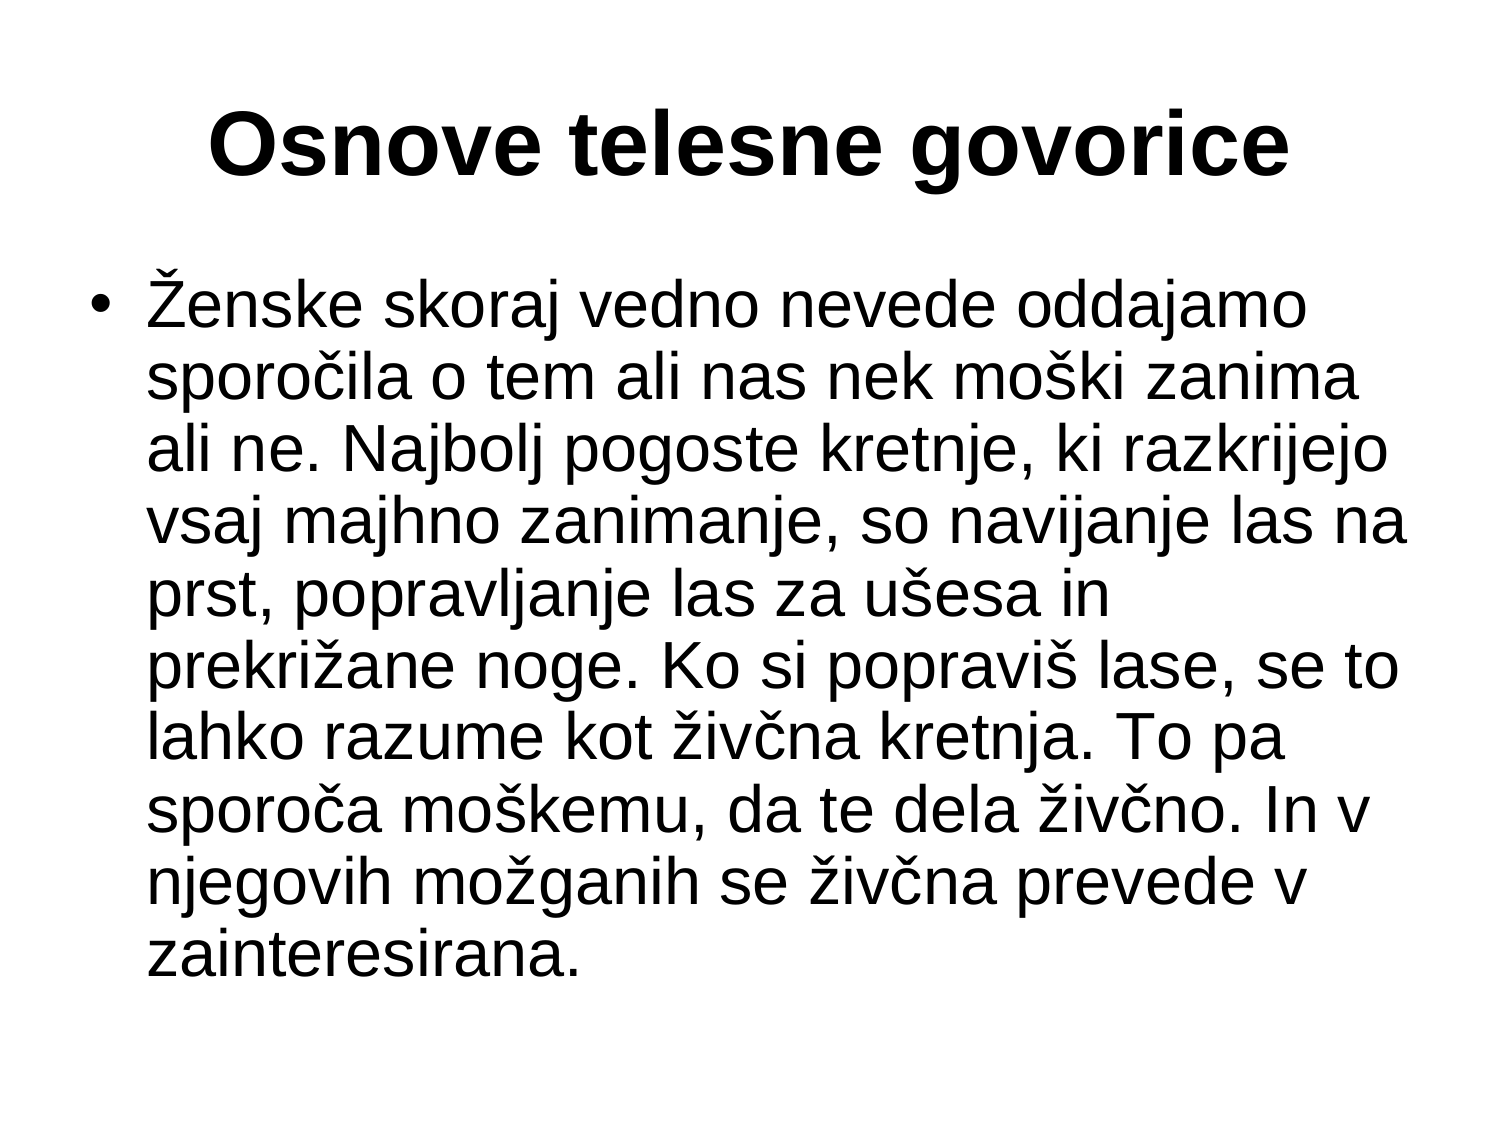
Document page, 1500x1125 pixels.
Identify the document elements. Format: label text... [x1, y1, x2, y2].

title Osnove telesne govorice [75, 45, 1426, 233]
list Ženske skoraj vedno nevede oddajamo sporočila o tem ali nas nek moški zanima ali ne. Najbolj pogoste kretnje, ki razkrijejo vsaj majhno zanimanje, so navijanje las na prst, popravljanje las za ušesa in prekrižane noge. Ko si popraviš lase, se to lahko razume kot živčna kretnja. To pa sporoča moškemu, da te dela živčno. In v njegovih možganih se živčna prevede v zainteresirana. [75, 262, 1426, 1006]
